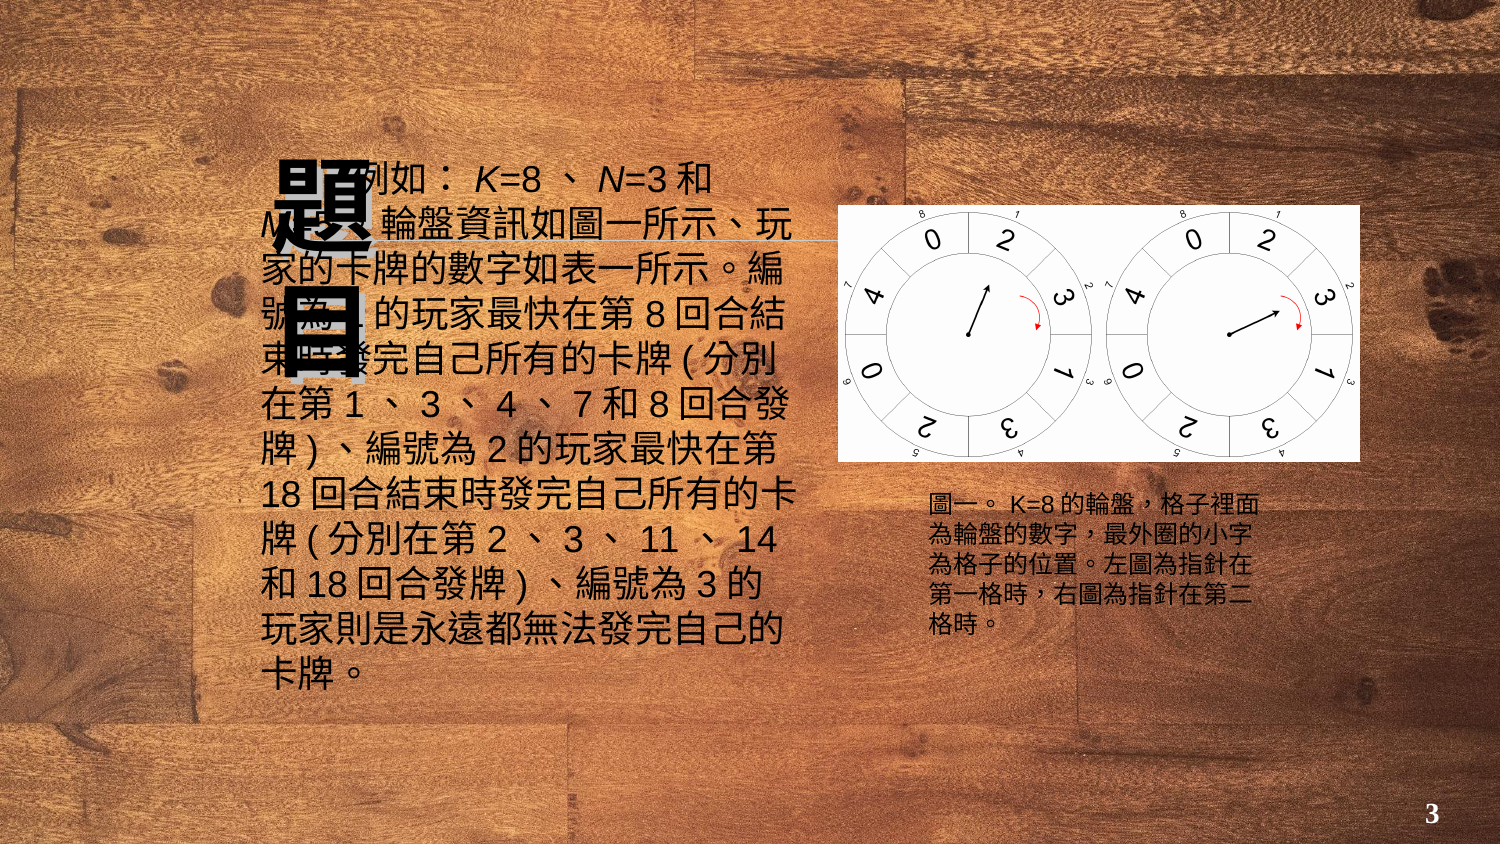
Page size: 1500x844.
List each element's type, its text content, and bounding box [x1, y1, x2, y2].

slide_number 3 [1410, 779, 1500, 844]
picture [838, 205, 1360, 462]
text_box [815, 159, 1355, 221]
title 題 目 [28, 306, 210, 552]
text_box 圖一。K=8的輪盤，格子裡面為輪盤的數字，最外圈的小字為格子的位置。左圖為指針在第一格時，右圖為指針在第二格時。 [913, 481, 1293, 648]
text_box 例如：K=8、N=3和M=5，輪盤資訊如圖一所示、玩家的卡牌的數字如表一所示。編號為1的玩家最快在第8回合結束時發完自己所有的卡牌(分別在第1、3、4、7和8回合發牌)、編號為2的玩家最快在第18回合結束時發完自己所有的卡牌(分別在第2、3、11、14和18回合發牌)、編號為3的玩家則是永遠都無法發完自己的卡牌。 [244, 147, 815, 708]
